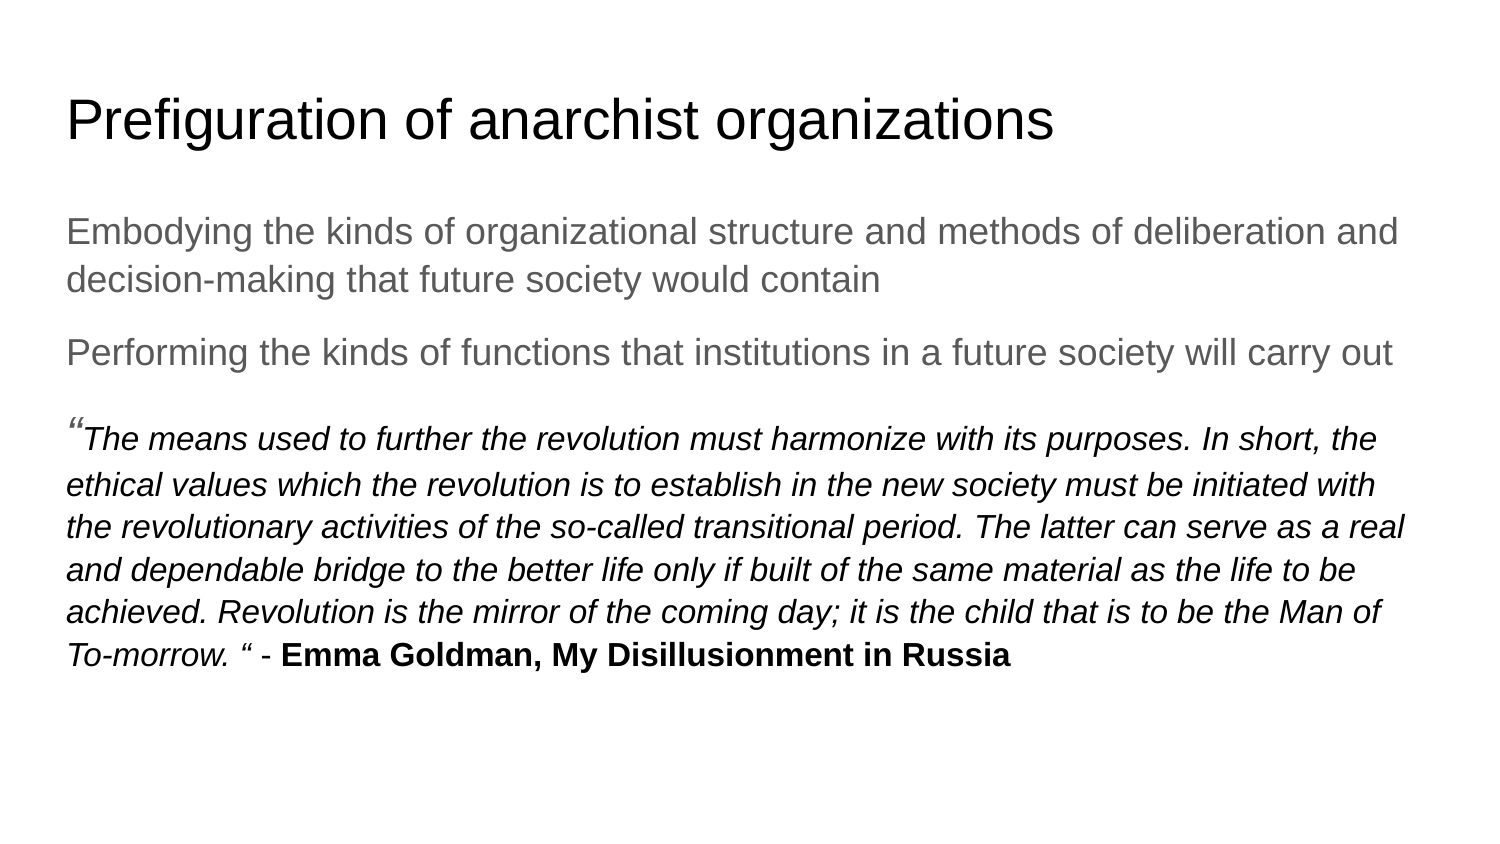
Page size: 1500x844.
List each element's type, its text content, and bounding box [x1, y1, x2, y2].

list Embodying the kinds of organizational structure and methods of deliberation and decision-making that future society would contain Performing the kinds of functions that institutions in a future society will carry out “The means used to further the revolution must harmonize with its purposes. In short, the ethical values which the revolution is to establish in the new society must be initiated with the revolutionary activities of the so-called transitional period. The latter can serve as a real and dependable bridge to the better life only if built of the same material as the life to be achieved. Revolution is the mirror of the coming day; it is the child that is to be the Man of To-morrow. “ - Emma Goldman, My Disillusionment in Russia [51, 189, 1449, 750]
title Prefiguration of anarchist organizations [51, 72, 1449, 167]
